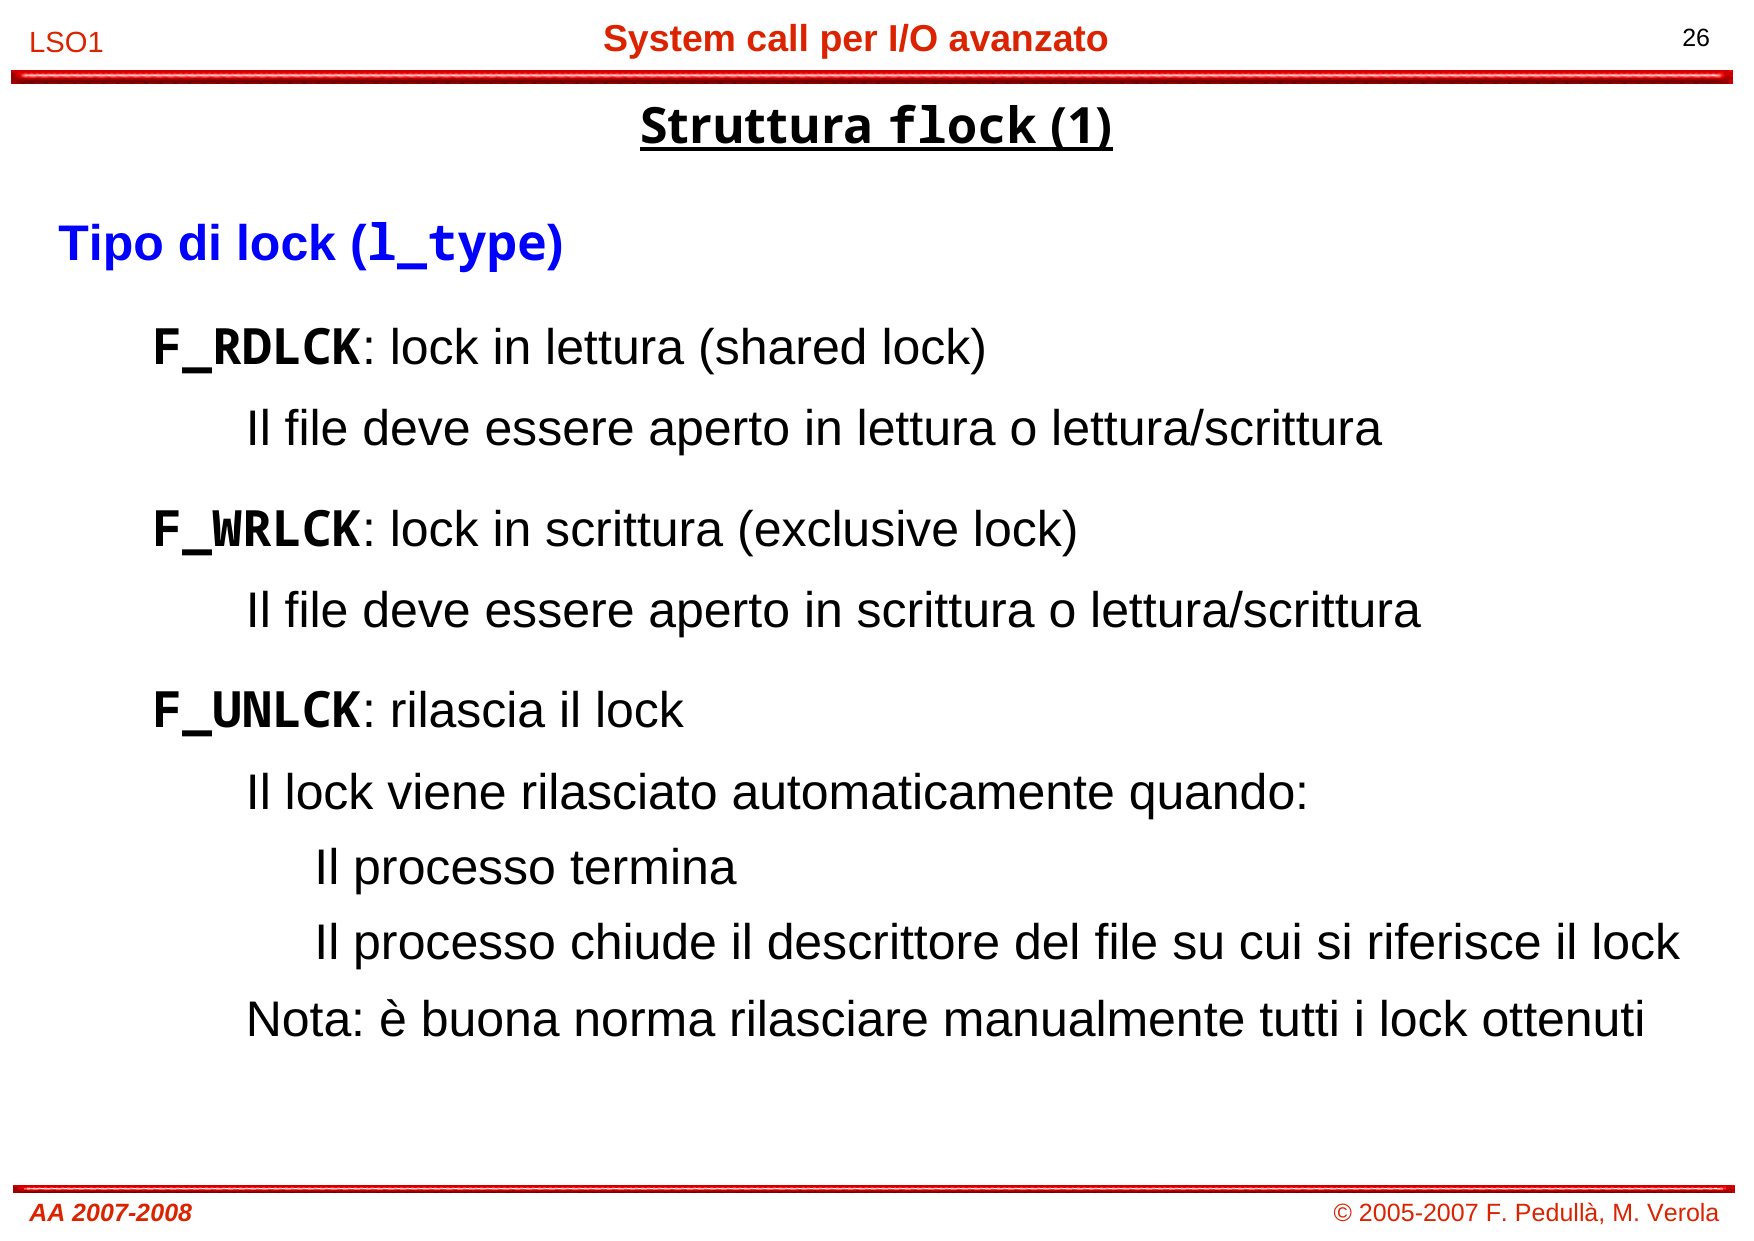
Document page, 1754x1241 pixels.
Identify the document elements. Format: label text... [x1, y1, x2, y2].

title Struttura flock (1) [40, 78, 1713, 174]
list Tipo di lock (l_type) F_RDLCK: lock in lettura (shared lock) Il file deve essere aperto in lettura o lettura/scrittura F_WRLCK: lock in scrittura (exclusive lock) Il file deve essere aperto in scrittura o lettura/scrittura F_UNLCK: rilascia il lock Il lock viene rilasciato automaticamente quando: Il processo termina Il processo chiude il descrittore del file su cui si riferisce il lock Nota: è buona norma rilasciare manualmente tutti i lock ottenuti [58, 206, 1696, 1174]
picture [11, 70, 1733, 84]
picture [13, 1185, 1735, 1193]
